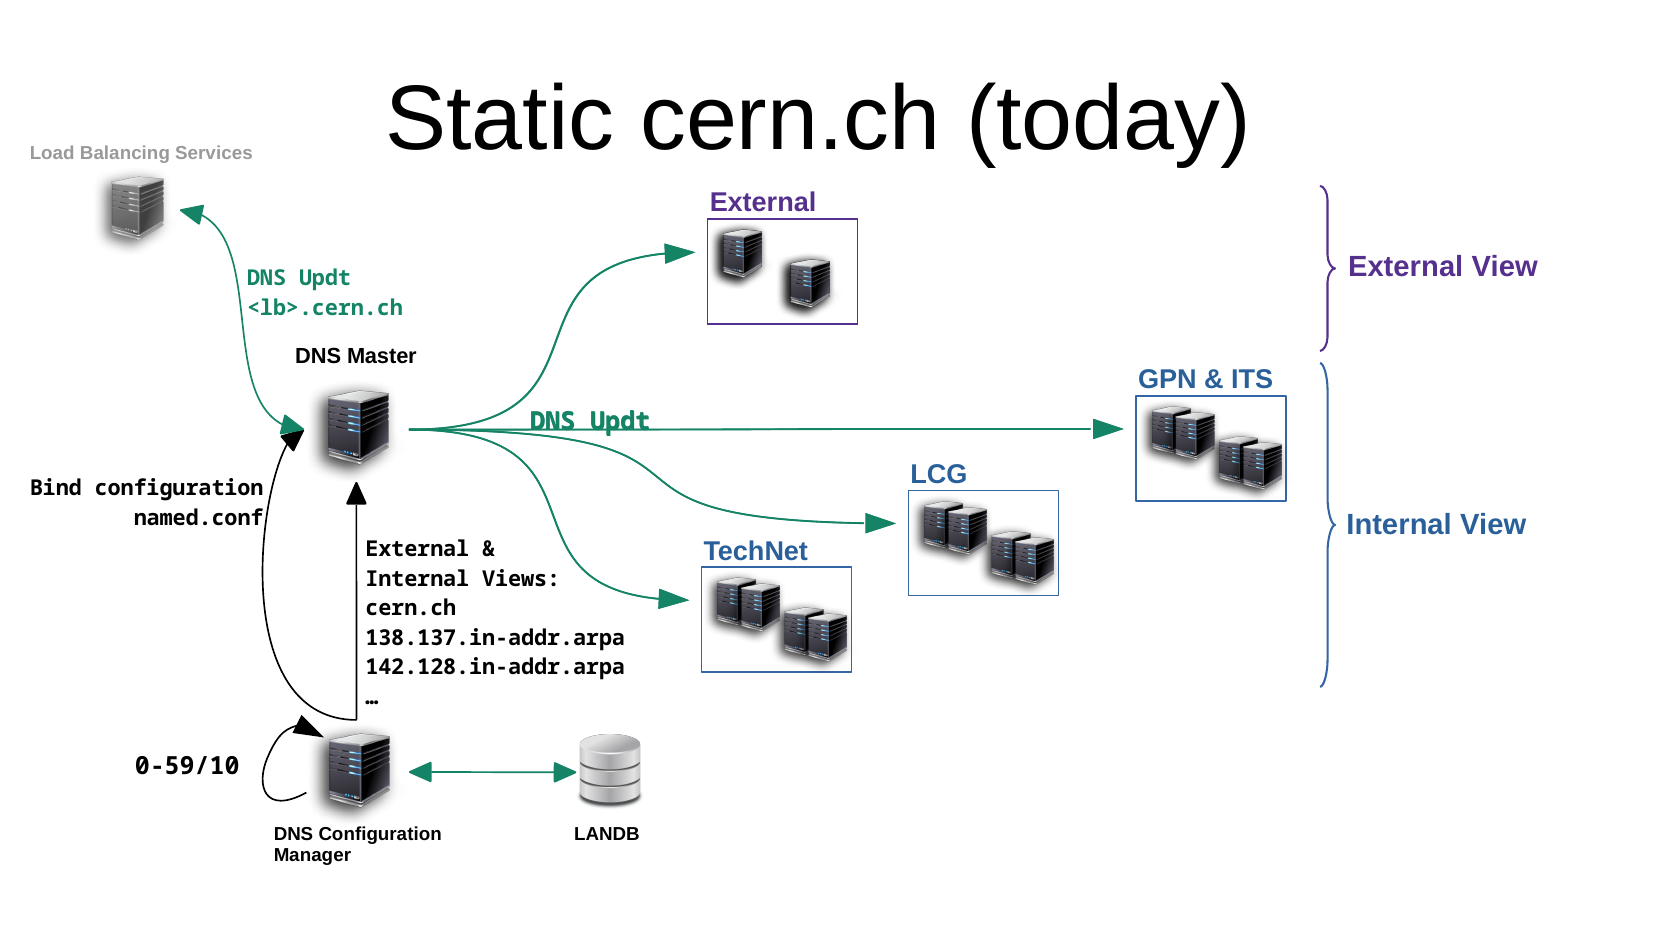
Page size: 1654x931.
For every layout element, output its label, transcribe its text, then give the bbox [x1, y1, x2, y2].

picture [304, 719, 410, 815]
text_box LCG [895, 451, 983, 497]
text_box External View [1333, 242, 1553, 291]
text_box External & Internal Views: cern.ch 138.137.in-addr.arpa 142.128.in-addr.arpa … [350, 525, 706, 693]
text_box DNS Updt <lb>.cern.ch [232, 255, 418, 314]
text_box TechNet [706, 528, 824, 574]
text_box Bind configuration named.conf [15, 465, 279, 524]
picture [303, 376, 409, 483]
picture [576, 734, 644, 810]
title Static cern.ch (today) [75, 39, 1564, 196]
text_box External [694, 180, 832, 226]
text_box DNS Master [280, 336, 446, 379]
text_box GPN & ITS [1123, 356, 1289, 402]
picture [90, 178, 181, 256]
text_box LANDB [559, 815, 655, 852]
picture [1136, 397, 1295, 501]
text_box DNS Updt [515, 396, 751, 442]
picture [707, 220, 843, 319]
text_box External [775, 220, 832, 226]
text_box 0-59/10 [120, 740, 264, 786]
picture [706, 568, 860, 673]
picture [908, 492, 1067, 596]
text_box Internal View [1331, 500, 1542, 549]
text_box Load Balancing Services [15, 135, 273, 178]
text_box DNS Configuration Manager [259, 815, 462, 873]
